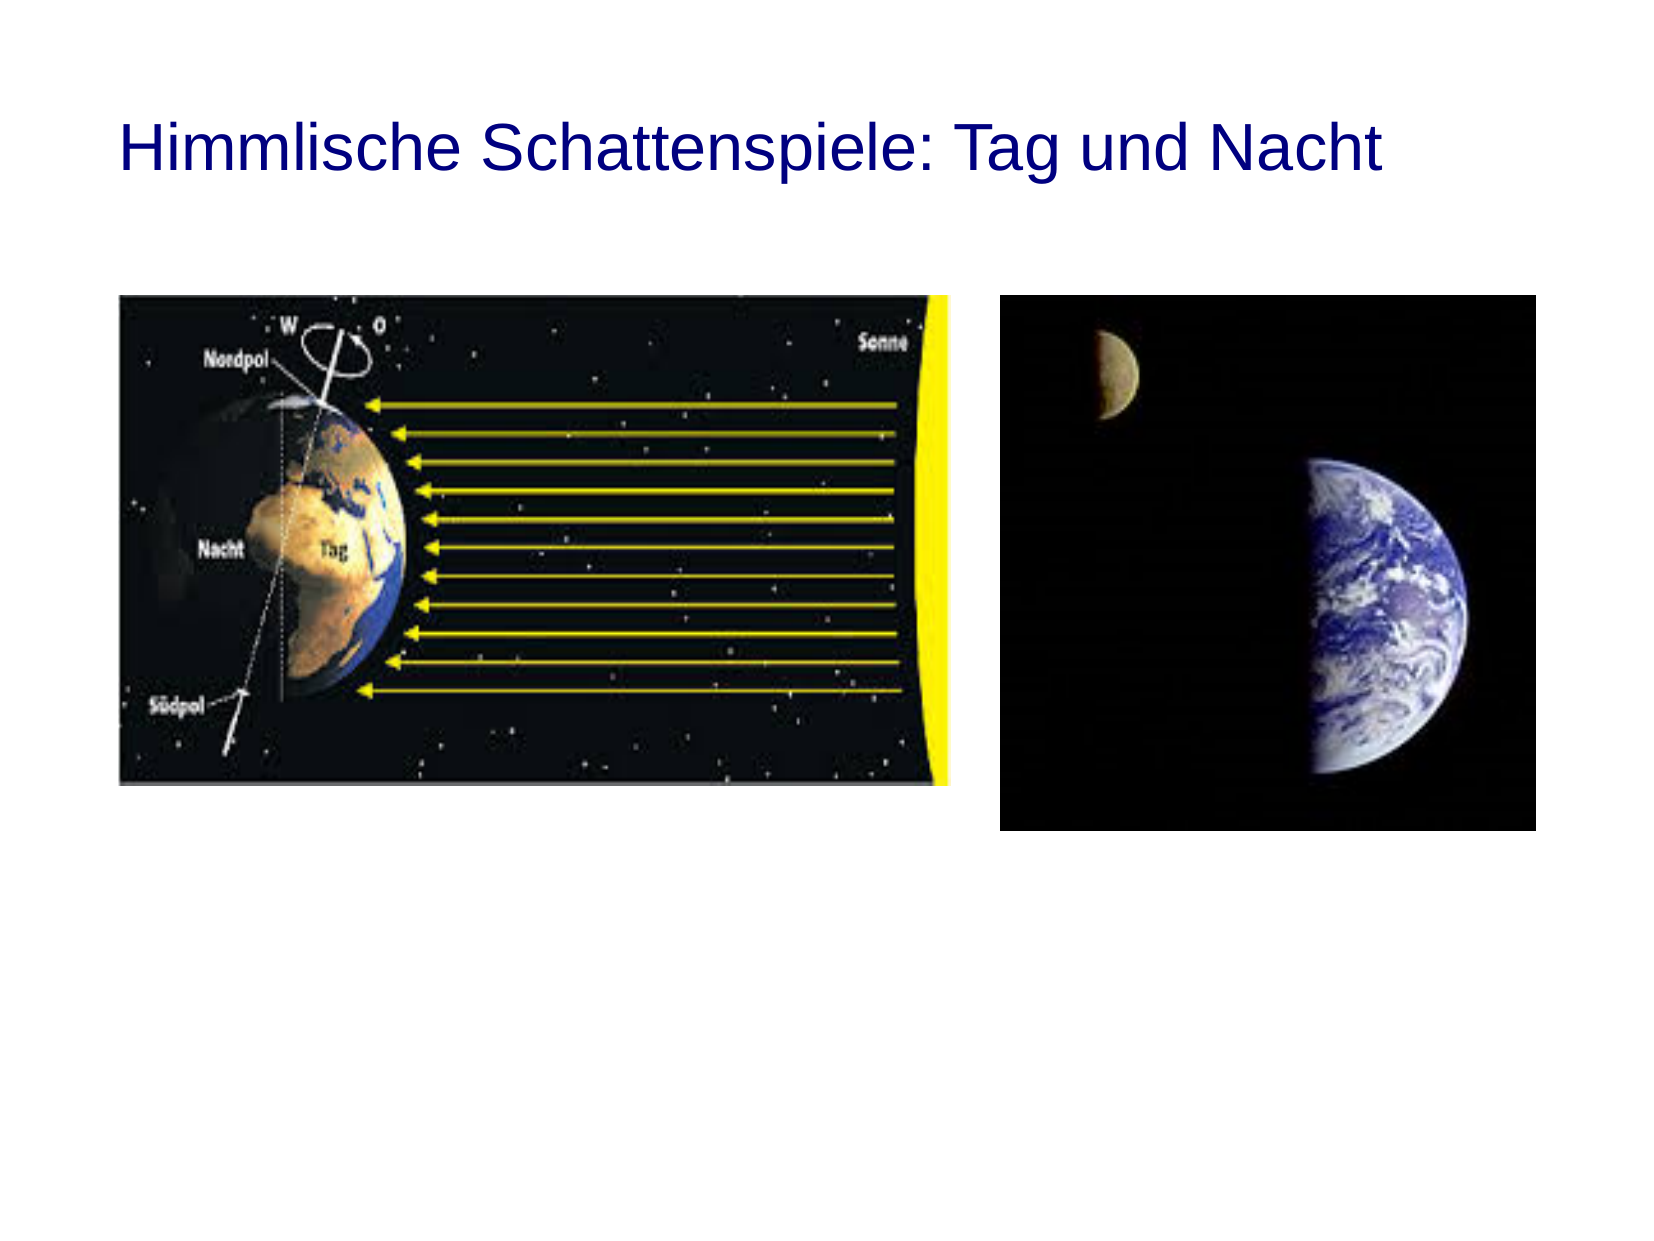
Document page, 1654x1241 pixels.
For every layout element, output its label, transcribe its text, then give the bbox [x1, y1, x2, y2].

picture [118, 295, 951, 787]
picture [1000, 295, 1536, 831]
title Himmlische Schattenspiele: Tag und Nacht [118, 88, 1607, 207]
